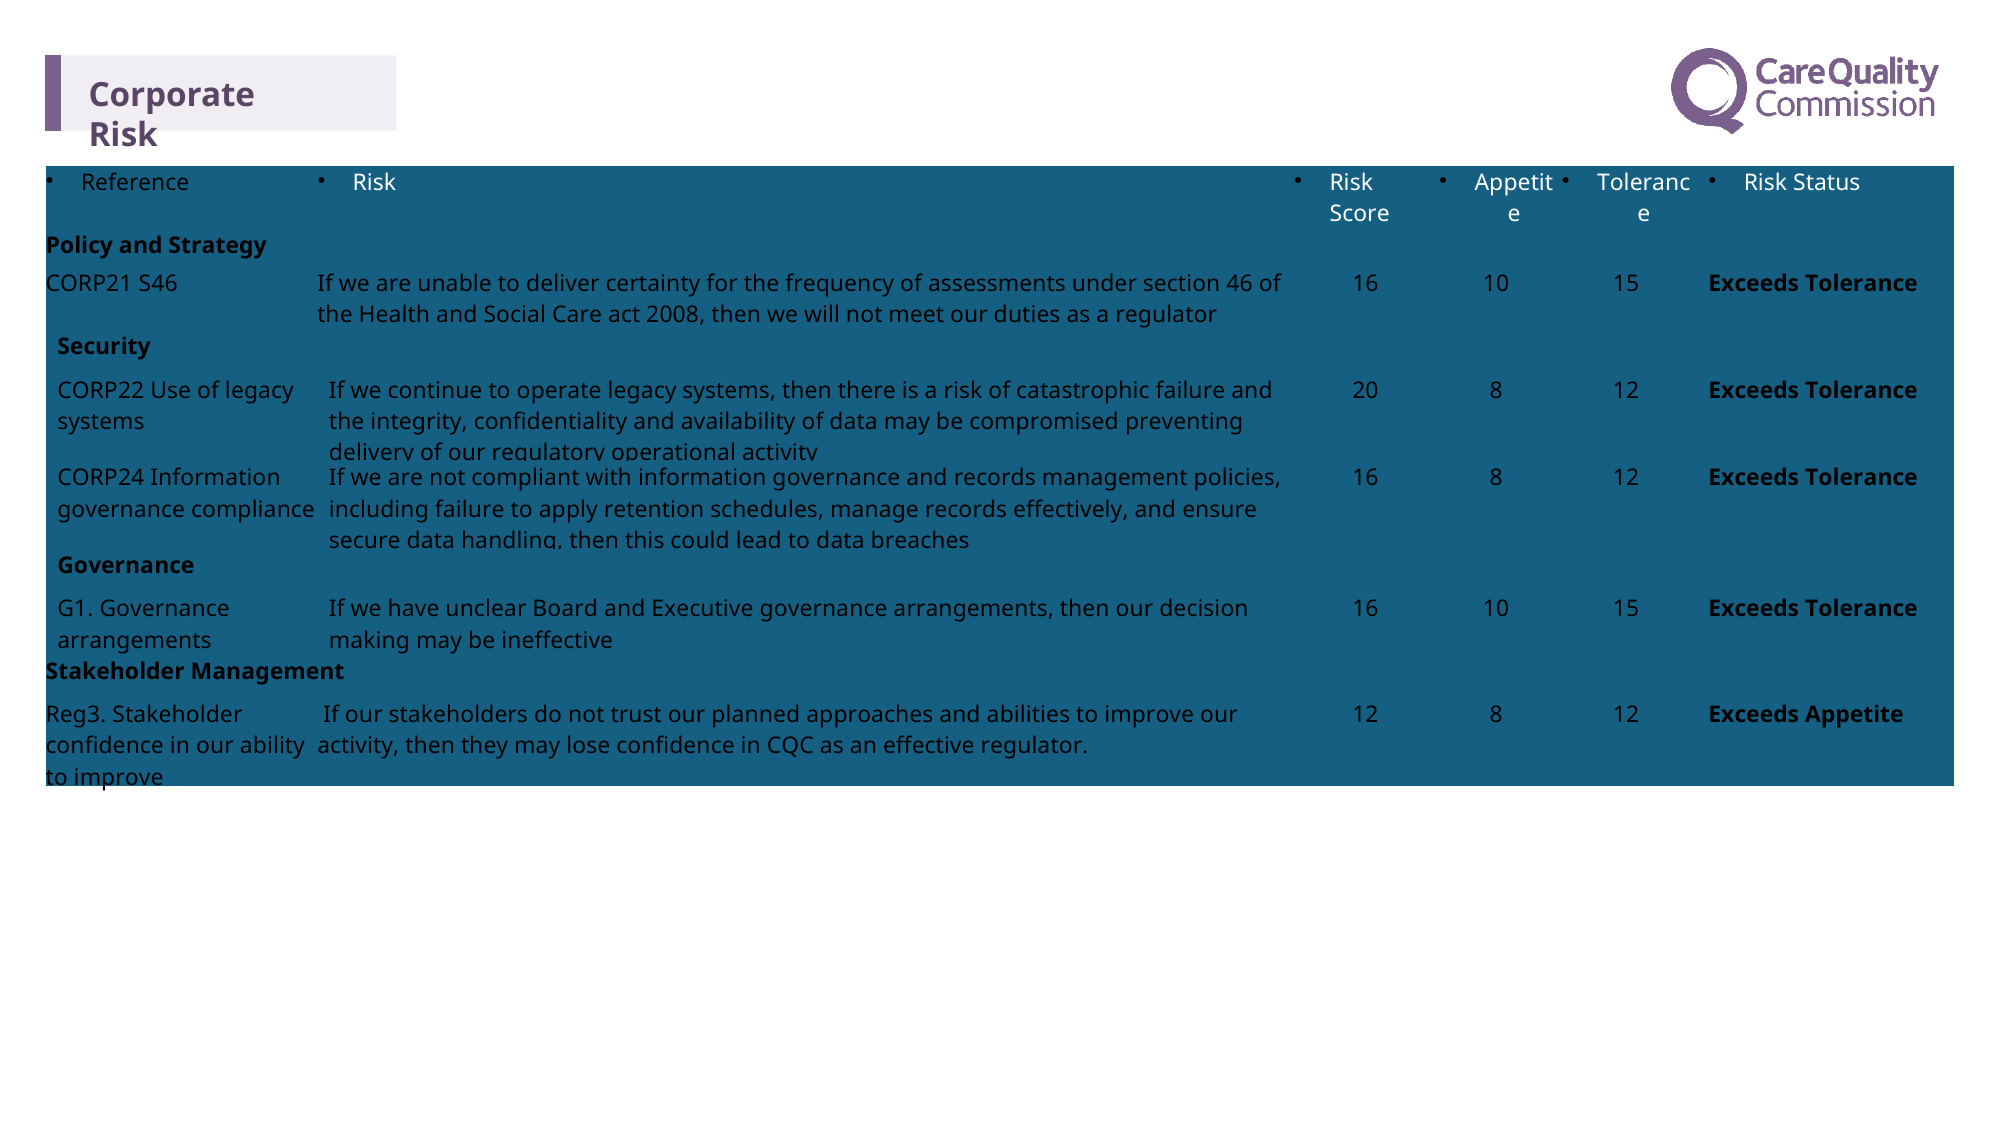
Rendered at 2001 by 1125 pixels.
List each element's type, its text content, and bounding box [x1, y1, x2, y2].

table_cell Policy and Strategy [46, 229, 1954, 267]
table_cell 16 [1294, 592, 1437, 655]
table_cell 10 [1437, 592, 1556, 655]
table_cell Reg3. Stakeholder confidence in our ability to improve [46, 698, 317, 786]
table_cell CORP22 Use of legacy systems [46, 374, 317, 461]
text_box [45, 55, 396, 131]
table_cell 15 [1556, 592, 1697, 655]
table_cell 12 [1556, 461, 1697, 549]
table_cell 8 [1437, 698, 1556, 786]
table_cell 12 [1556, 374, 1697, 461]
table_header Risk Score [1294, 166, 1437, 229]
table_cell 16 [1294, 461, 1437, 549]
table_cell Exceeds Tolerance [1697, 461, 1954, 549]
table_cell 20 [1294, 374, 1437, 461]
table_header Reference [46, 166, 317, 229]
table_cell If we are unable to deliver certainty for the frequency of assessments under section 46 of the Health and Social Care act 2008, then we will not meet our duties as a regulator [317, 267, 1294, 330]
table_cell 8 [1437, 461, 1556, 549]
table_cell 15 [1556, 267, 1697, 330]
table_cell 12 [1294, 698, 1437, 786]
table_cell 16 [1294, 267, 1437, 330]
table_header Appetite [1437, 166, 1556, 229]
table_cell CORP21 S46 [46, 267, 317, 330]
table_cell If our stakeholders do not trust our planned approaches and abilities to improve our activity, then they may lose confidence in CQC as an effective regulator. [317, 698, 1294, 786]
table_cell If we have unclear Board and Executive governance arrangements, then our decision making may be ineffective [317, 592, 1294, 655]
title Corporate Risk [73, 65, 340, 122]
table_cell Exceeds Tolerance [1697, 592, 1954, 655]
table_cell CORP24 Information governance compliance [46, 461, 317, 549]
table_cell Stakeholder Management [46, 655, 1954, 698]
table_header Tolerance [1556, 166, 1697, 229]
table_cell Exceeds Appetite [1697, 698, 1954, 786]
picture [1671, 48, 1939, 134]
table_cell Exceeds Tolerance [1697, 267, 1954, 330]
table_cell Exceeds Tolerance [1697, 374, 1954, 461]
table_header Risk [317, 166, 1294, 229]
table_header Risk Status [1697, 166, 1954, 229]
table_cell 8 [1437, 374, 1556, 461]
text_box [101, 122, 140, 131]
table_cell G1. Governance arrangements [46, 592, 317, 655]
table_cell If we are not compliant with information governance and records management policies, including failure to apply retention schedules, manage records effectively, and ensure secure data handling, then this could lead to data breaches [317, 461, 1294, 549]
table_cell 10 [1437, 267, 1556, 330]
table_cell Governance [46, 549, 1954, 592]
table_cell 12 [1556, 698, 1697, 786]
table_cell Security [46, 330, 1954, 374]
table_cell If we continue to operate legacy systems, then there is a risk of catastrophic failure and the integrity, confidentiality and availability of data may be compromised preventing delivery of our regulatory operational activity [317, 374, 1294, 461]
